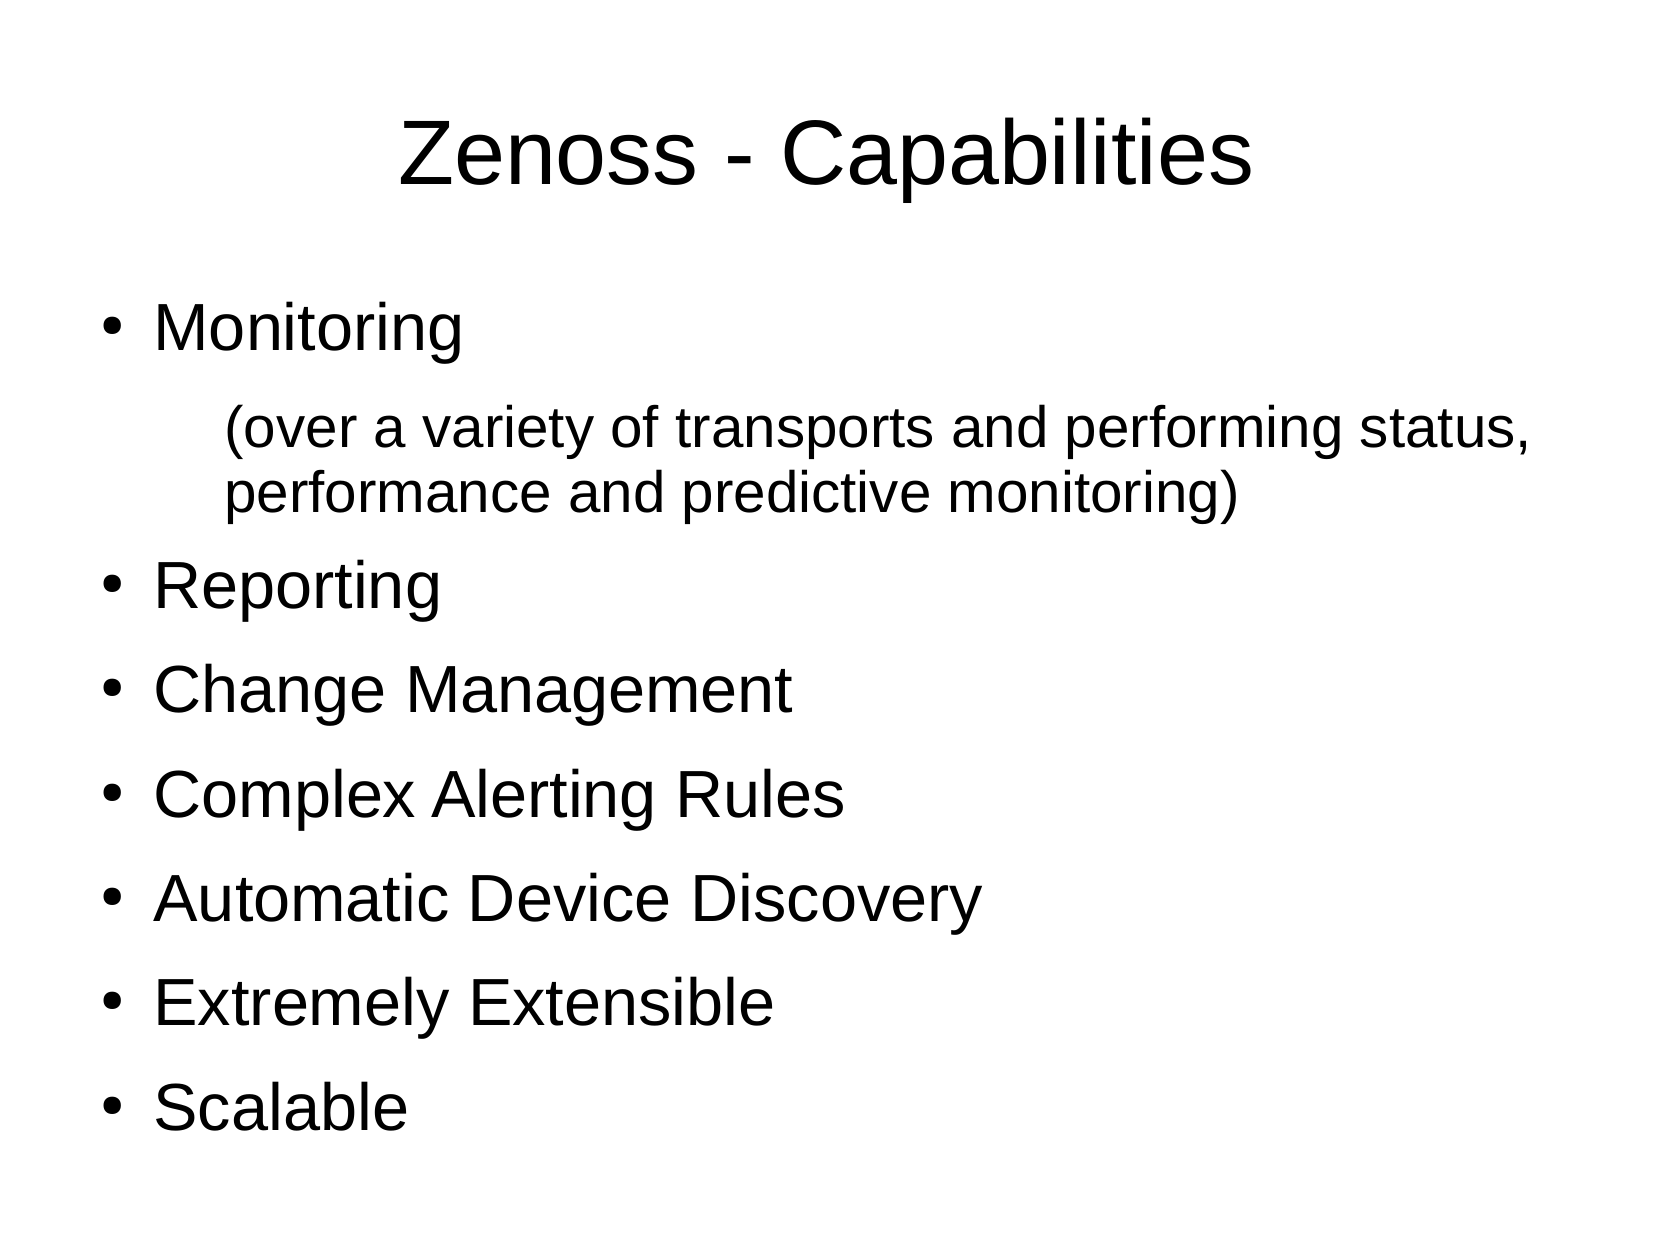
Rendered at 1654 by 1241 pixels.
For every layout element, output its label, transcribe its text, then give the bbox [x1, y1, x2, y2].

title Zenoss - Capabilities [82, 49, 1571, 257]
list Monitoring (over a variety of transports and performing status, performance and predictive monitoring) Reporting Change Management Complex Alerting Rules Automatic Device Discovery Extremely Extensible Scalable [82, 290, 1571, 1145]
